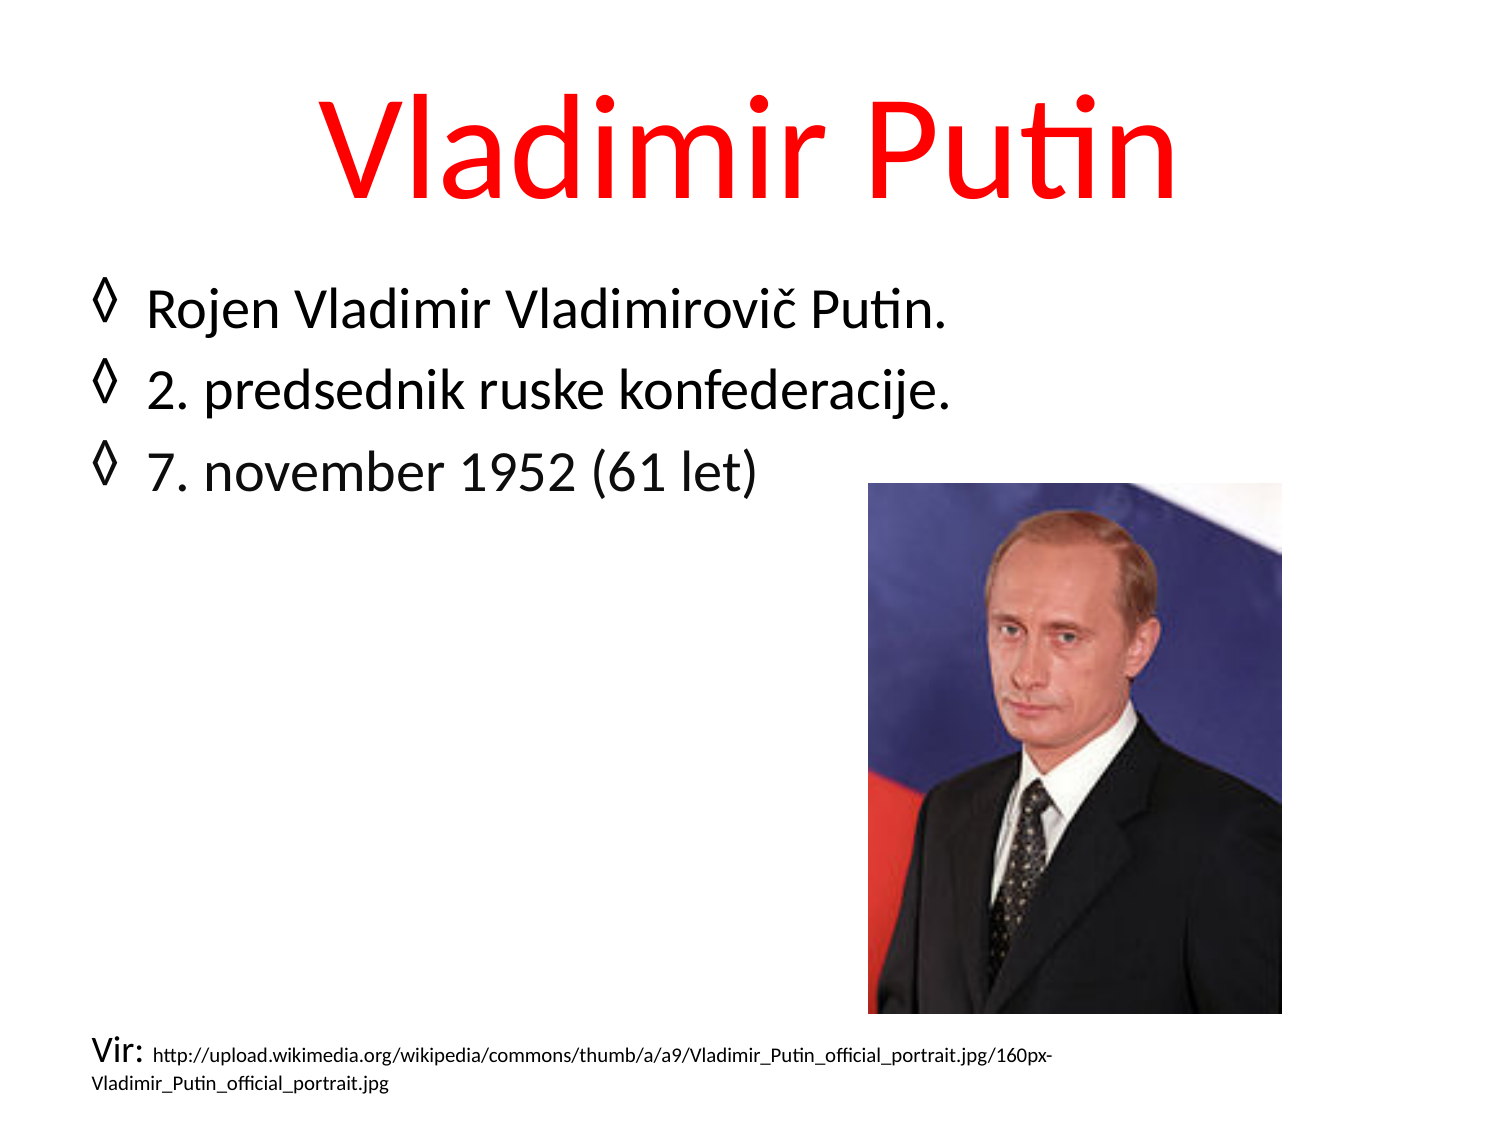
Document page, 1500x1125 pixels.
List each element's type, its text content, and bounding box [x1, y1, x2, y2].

title Vladimir Putin [75, 45, 1425, 233]
text_box Vir: http://upload.wikimedia.org/wikipedia/commons/thumb/a/a9/Vladimir_Putin_official_portrait.jpg/160px-Vladimir_Putin_official_portrait.jpg [76, 1017, 1282, 1103]
picture [868, 483, 1282, 1014]
list Rojen Vladimir Vladimirovič Putin. 2. predsednik ruske konfederacije. 7. november 1952 (61 let) [75, 262, 1425, 1005]
